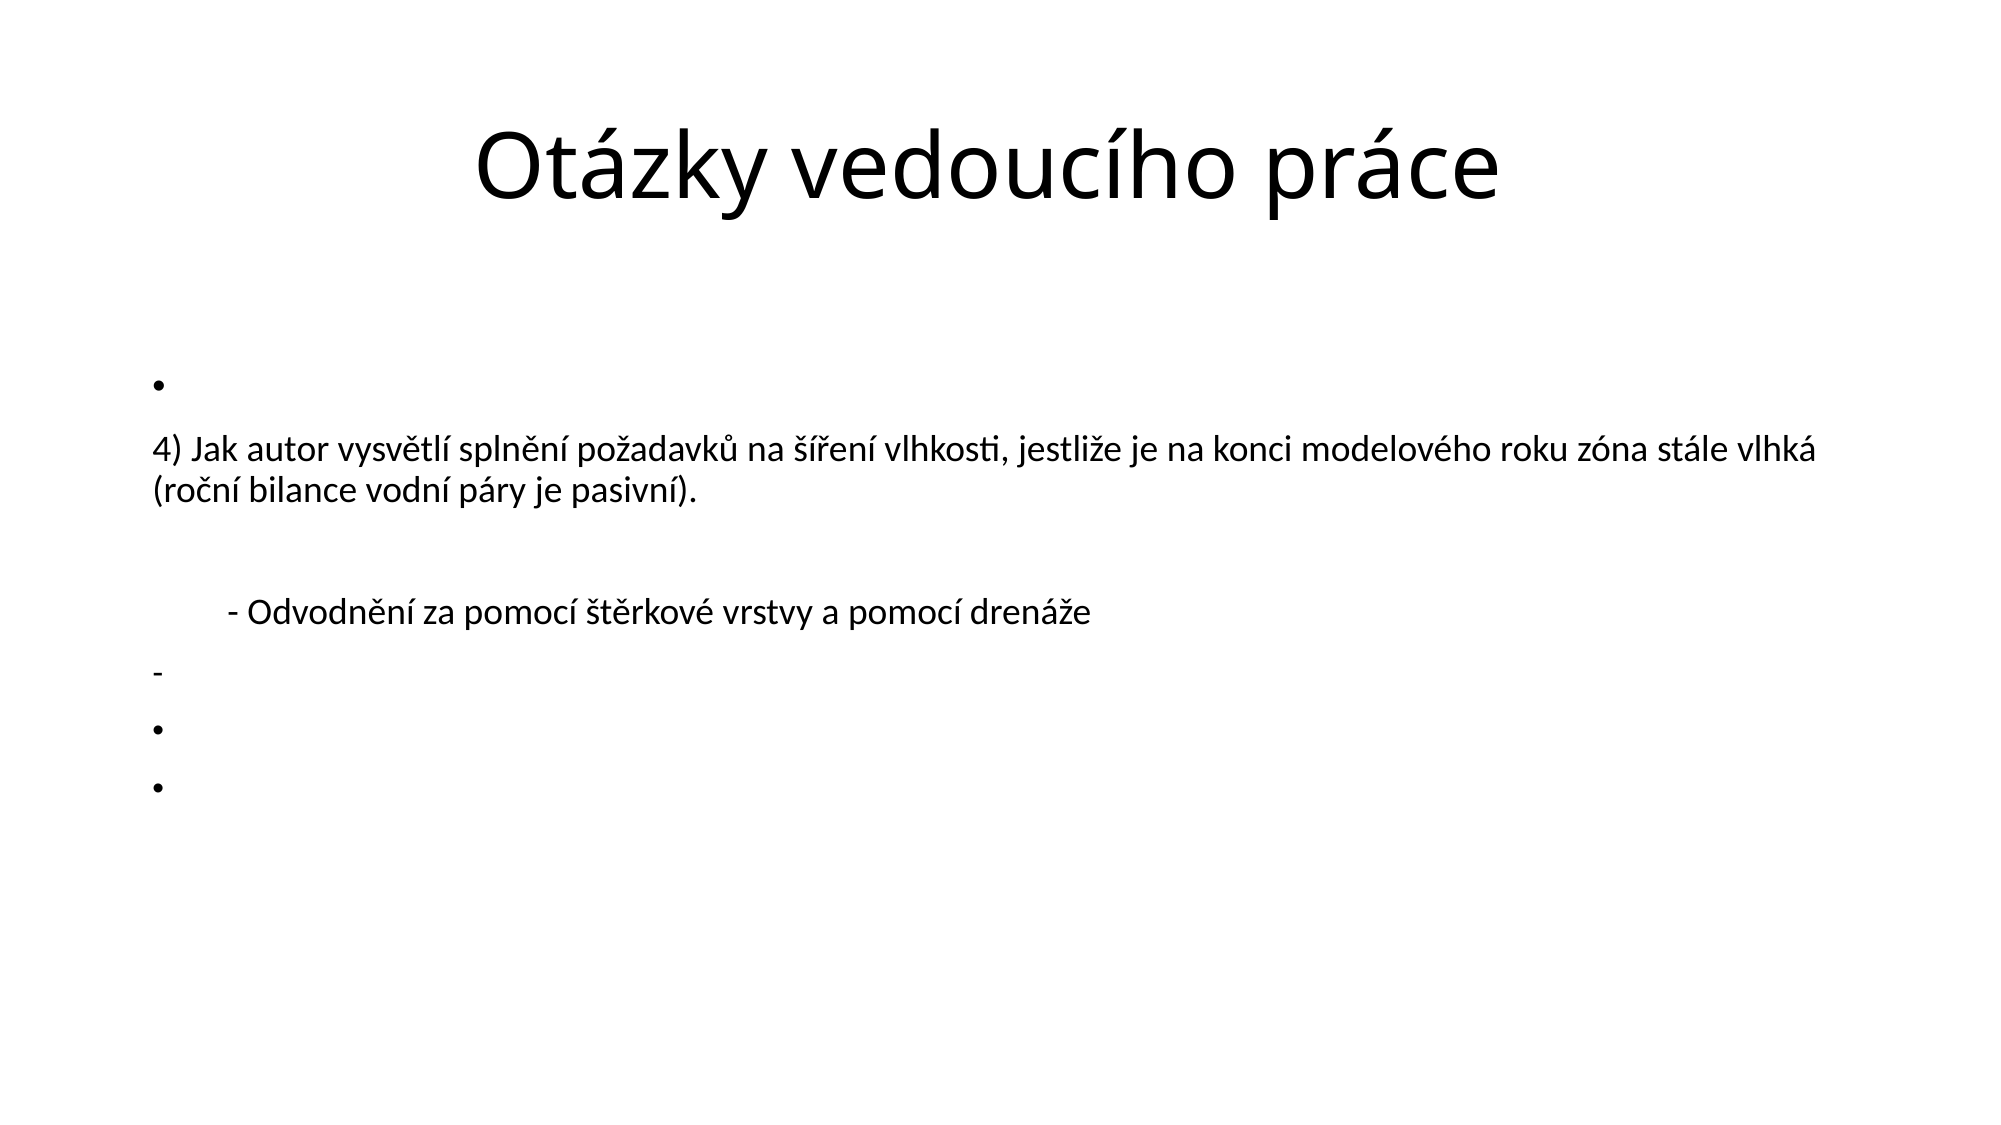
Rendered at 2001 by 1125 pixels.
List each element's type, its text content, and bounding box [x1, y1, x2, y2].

title Otázky vedoucího práce [137, 59, 1863, 278]
list 4) Jak autor vysvětlí splnění požadavků na šíření vlhkosti, jestliže je na konci modelového roku zóna stále vlhká (roční bilance vodní páry je pasivní). - Odvodnění za pomocí štěrkové vrstvy a pomocí drenáže [137, 355, 1863, 1125]
